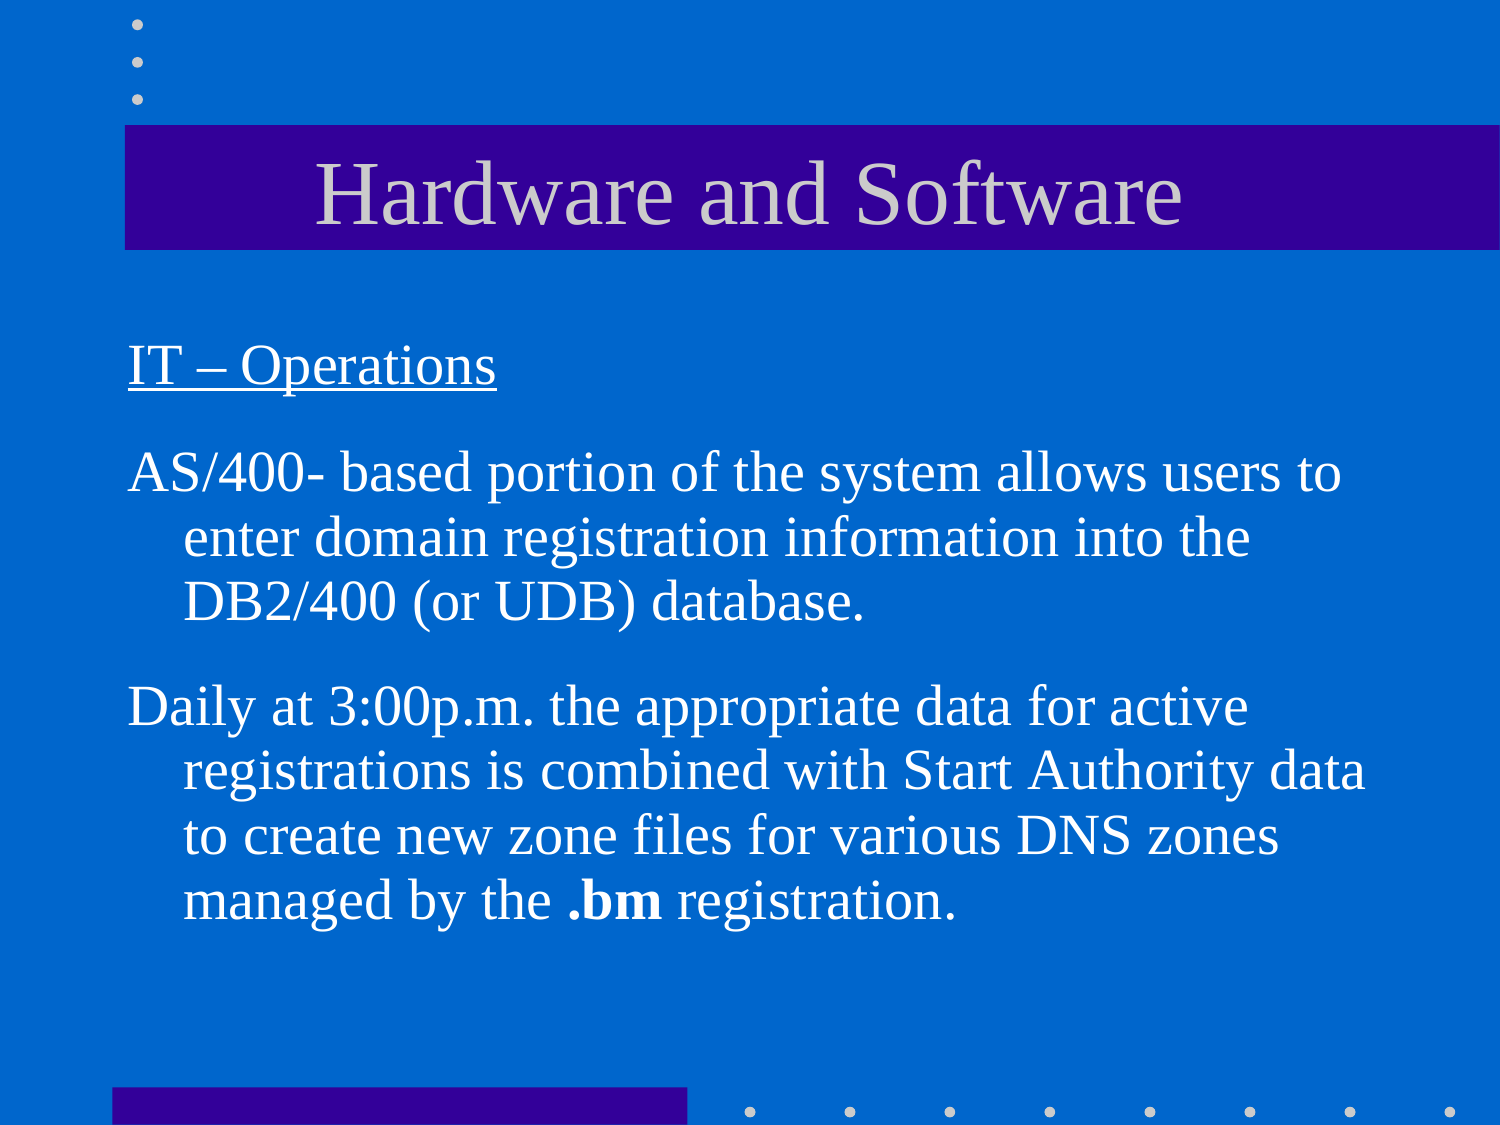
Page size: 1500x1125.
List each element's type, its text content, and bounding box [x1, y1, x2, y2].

list IT – Operations AS/400- based portion of the system allows users to enter domain registration information into the DB2/400 (or UDB) database. Daily at 3:00p.m. the appropriate data for active registrations is combined with Start Authority data to create new zone files for various DNS zones managed by the .bm registration. [112, 324, 1388, 1001]
title Hardware and Software [112, 99, 1388, 288]
